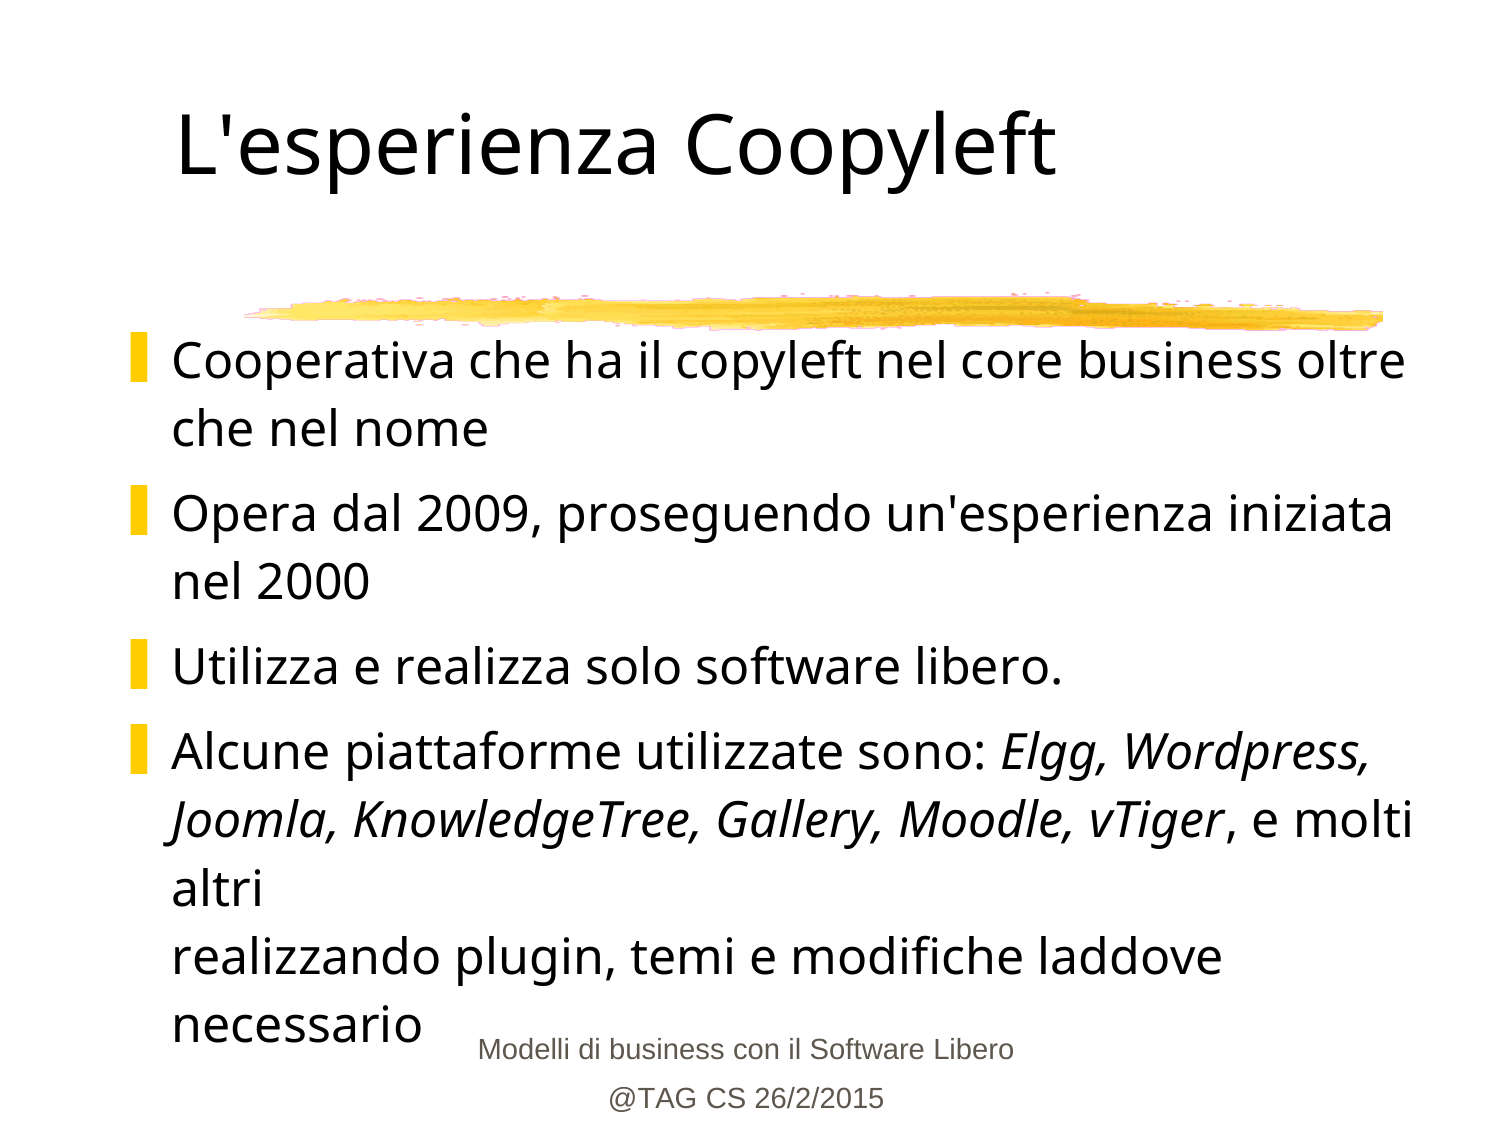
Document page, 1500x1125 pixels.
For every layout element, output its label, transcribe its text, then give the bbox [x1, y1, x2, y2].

title L'esperienza Coopyleft [174, 0, 1327, 300]
picture [244, 288, 1383, 324]
list Cooperativa che ha il copyleft nel core business oltre che nel nome Opera dal 2009, proseguendo un'esperienza iniziata nel 2000 Utilizza e realizza solo software libero. Alcune piattaforme utilizzate sono: Elgg, Wordpress, Joomla, KnowledgeTree, Gallery, Moodle, vTiger, e molti altri realizzando plugin, temi e modifiche laddove necessario [118, 324, 1418, 1020]
